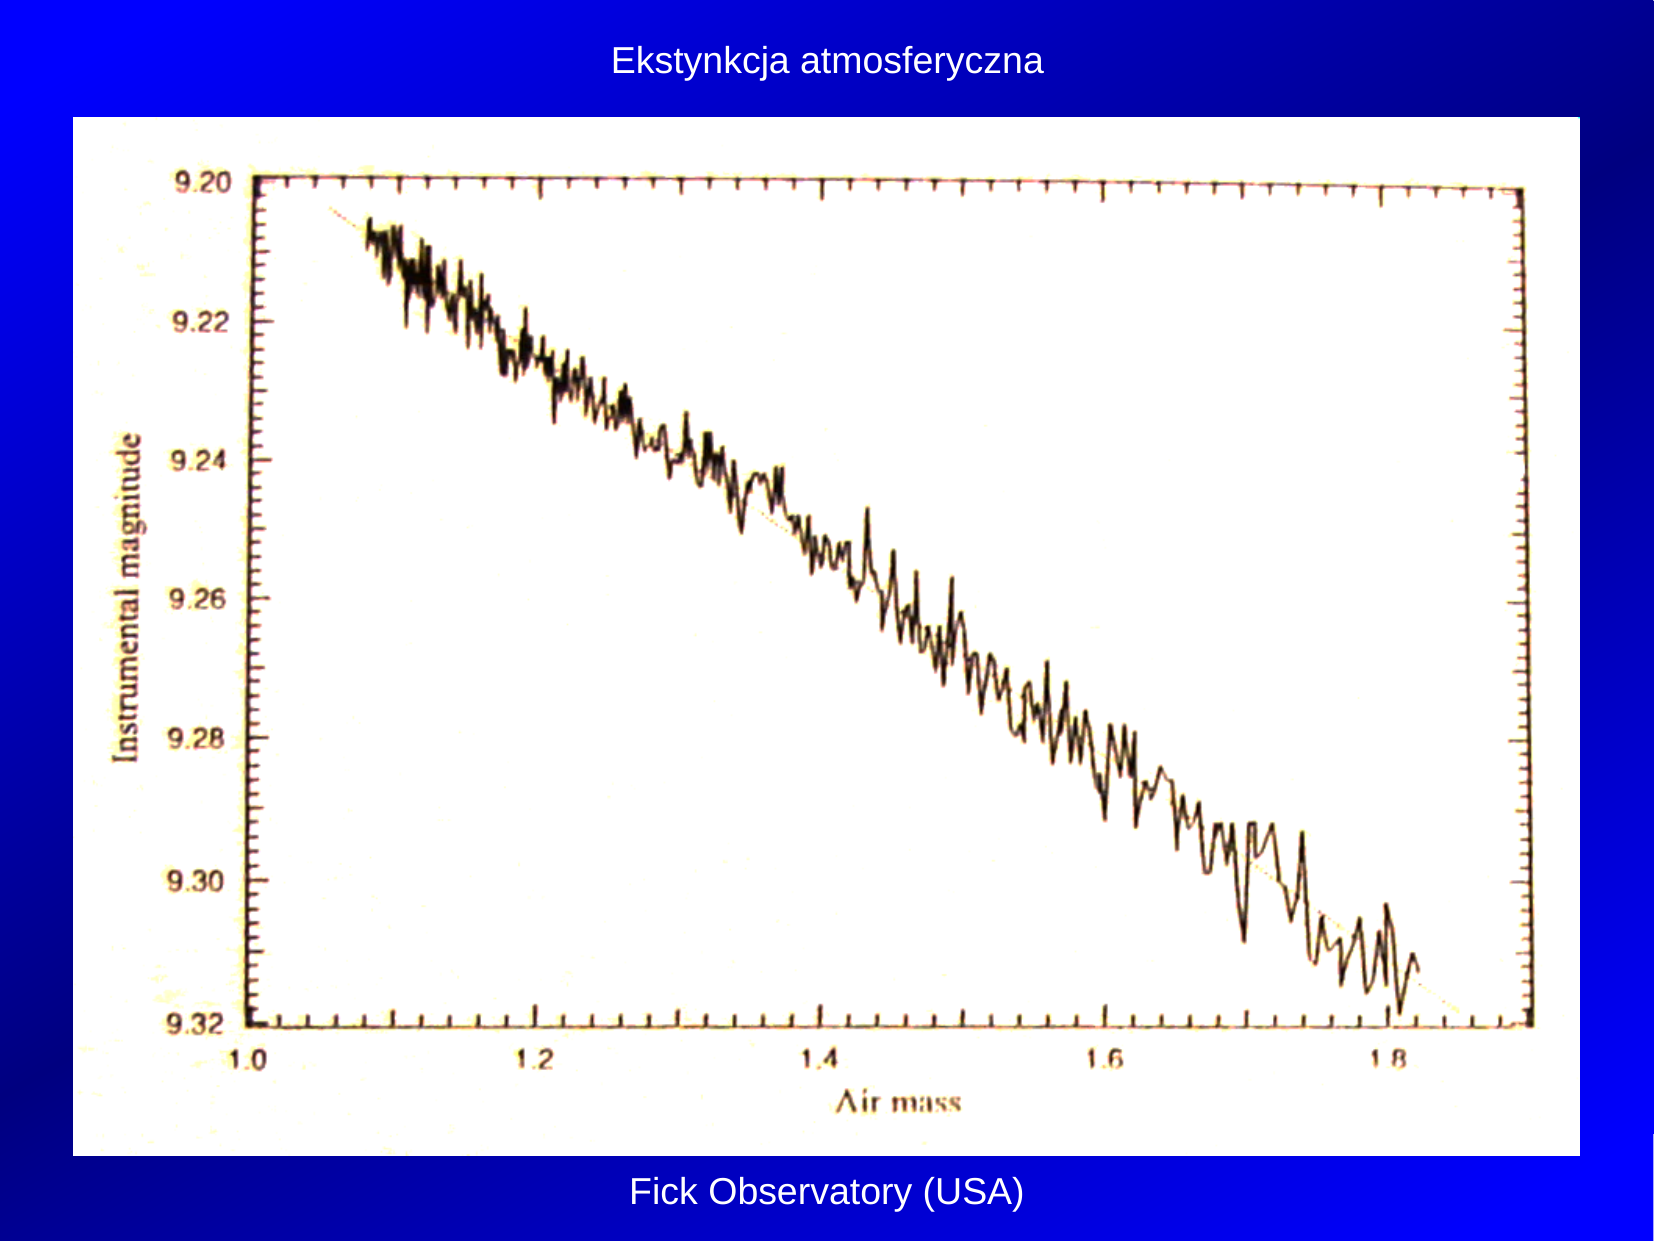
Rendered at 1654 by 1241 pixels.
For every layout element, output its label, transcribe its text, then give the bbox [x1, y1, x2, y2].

text_box Fick Observatory (USA) [614, 1163, 1040, 1221]
picture [73, 117, 1580, 1156]
text_box Ekstynkcja atmosferyczna [596, 31, 1059, 89]
